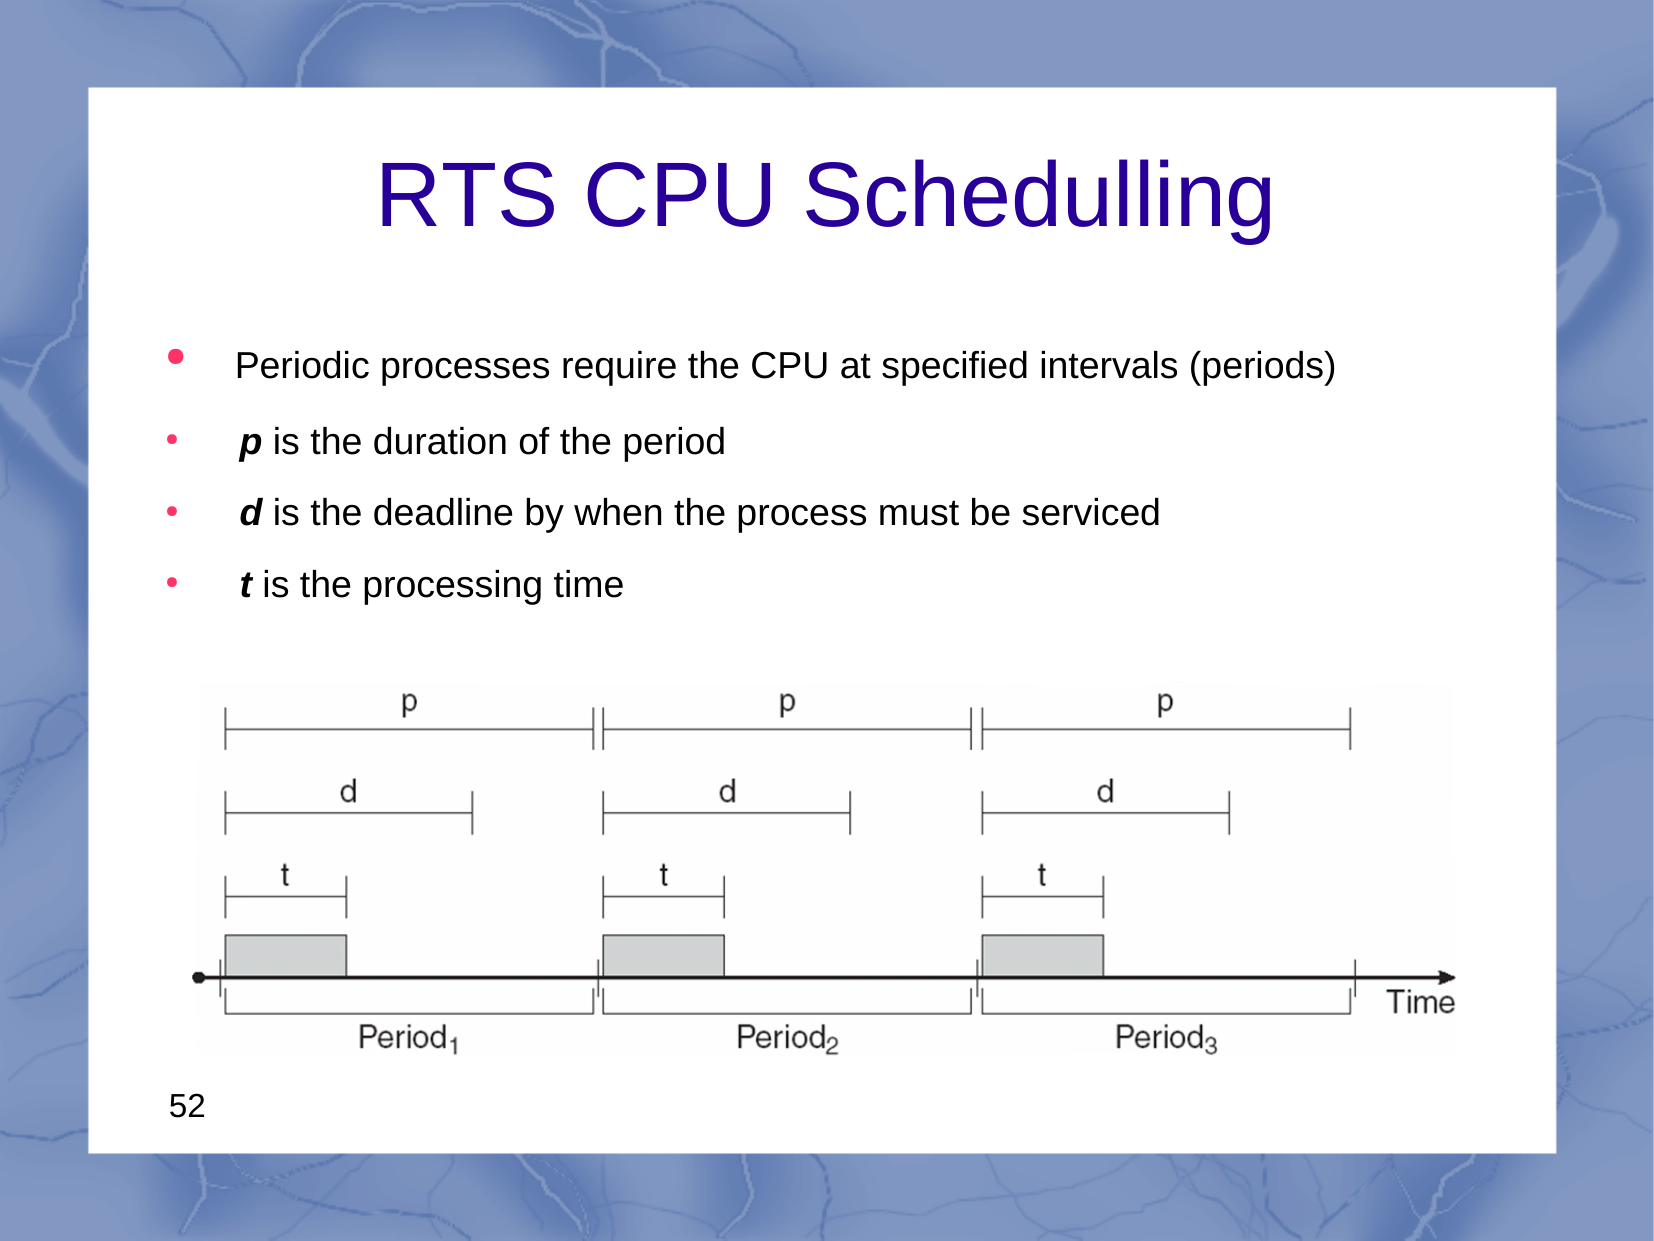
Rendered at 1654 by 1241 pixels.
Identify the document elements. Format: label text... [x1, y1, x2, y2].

picture [0, 0, 1654, 1241]
title RTS CPU Schedulling [118, 90, 1536, 298]
list Periodic processes require the CPU at specified intervals (periods) p is the duration of the period d is the deadline by when the process must be serviced t is the processing time [147, 325, 1506, 1045]
